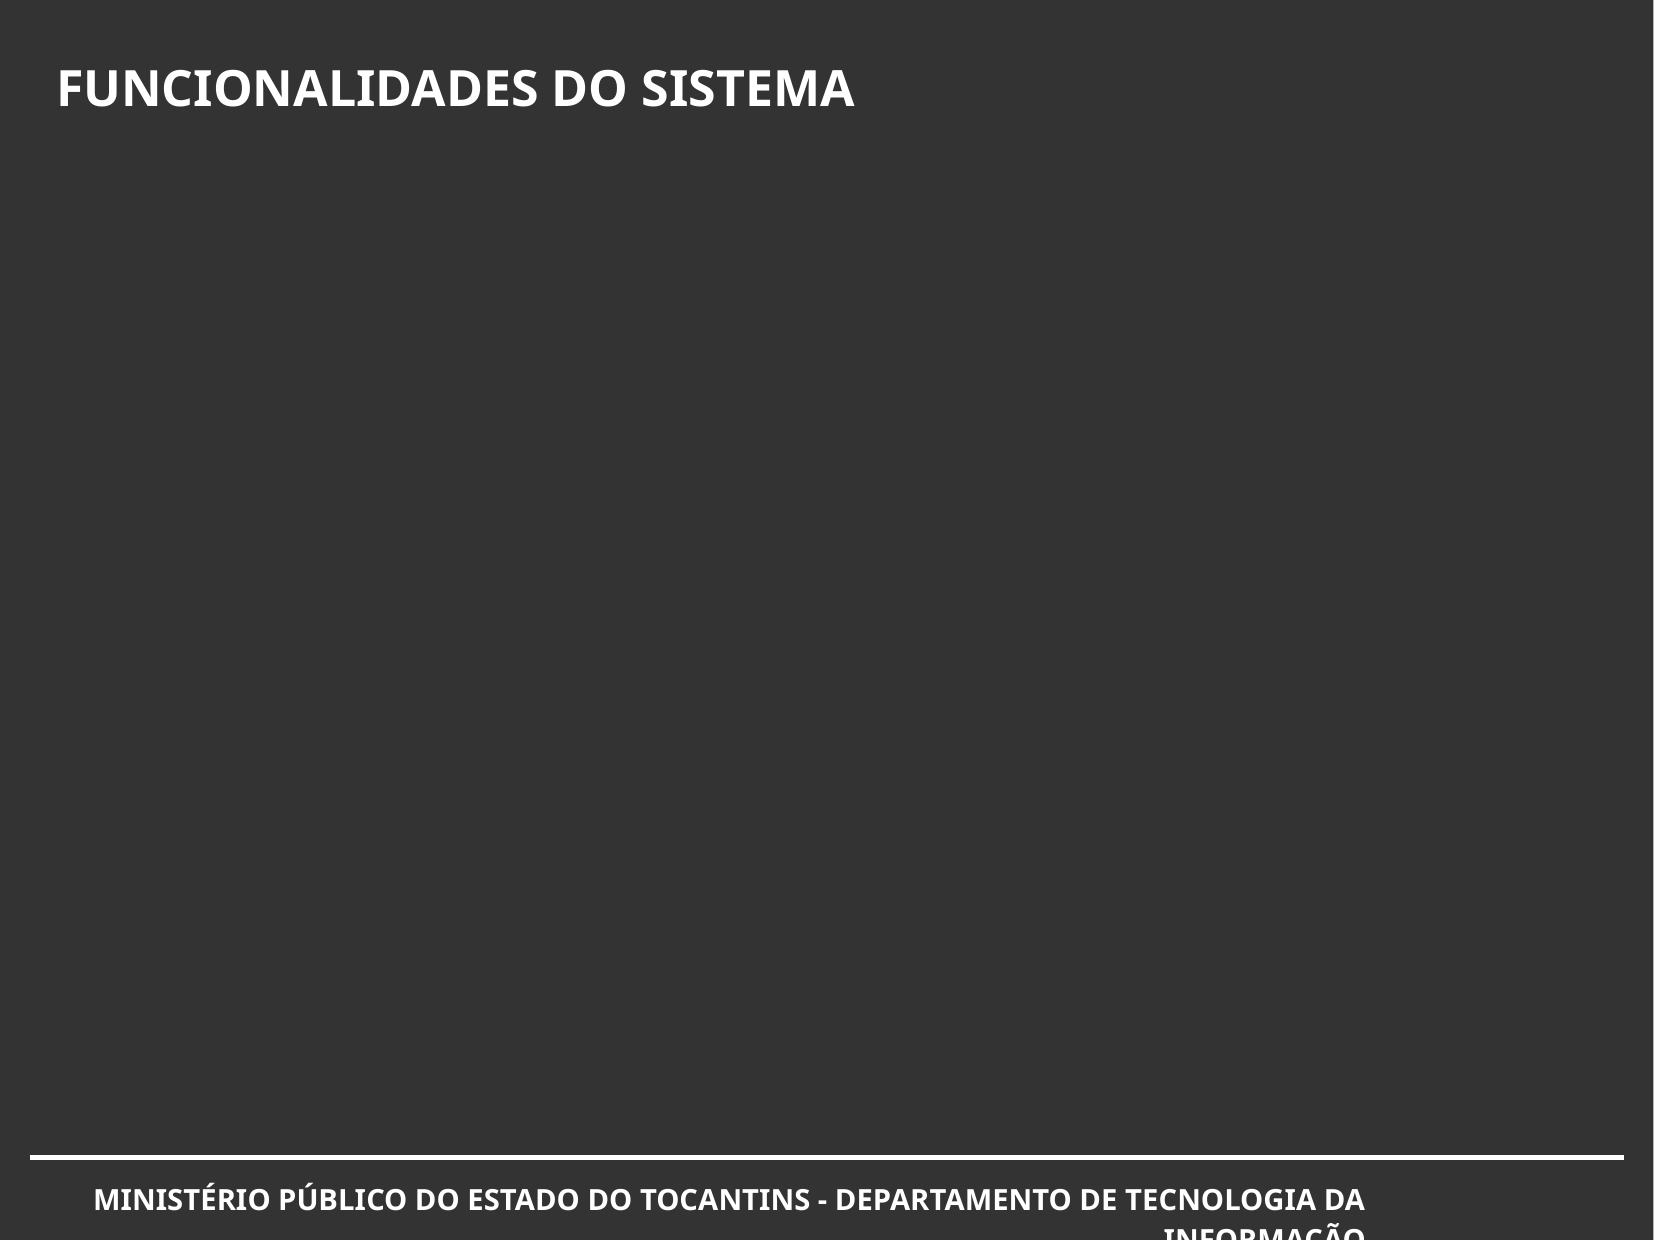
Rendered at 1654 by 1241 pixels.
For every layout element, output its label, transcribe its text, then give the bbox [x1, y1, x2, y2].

text_box MINISTÉRIO PÚBLICO DO ESTADO DO TOCANTINS - DEPARTAMENTO DE TECNOLOGIA DA INFORMAÇÃO [78, 1171, 1583, 1223]
text_box FUNCIONALIDADES DO SISTEMA [41, 45, 861, 117]
